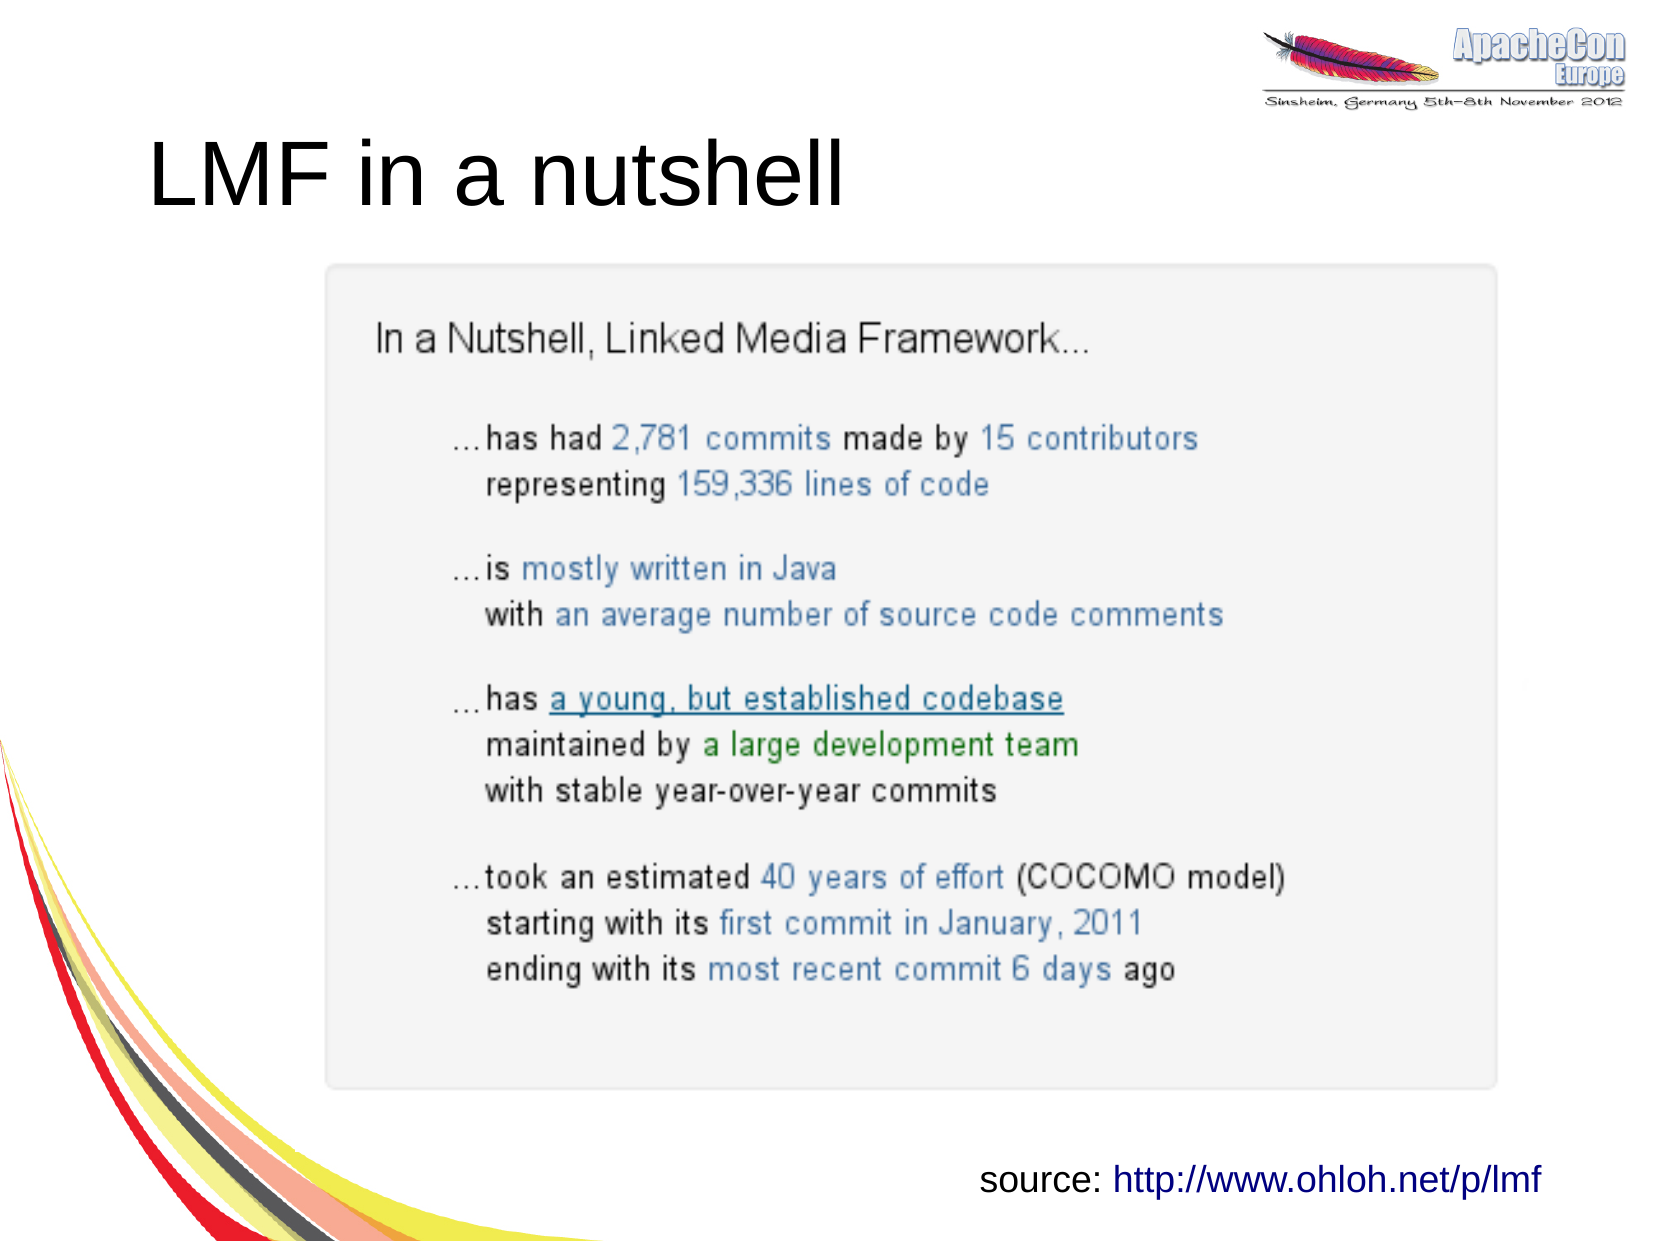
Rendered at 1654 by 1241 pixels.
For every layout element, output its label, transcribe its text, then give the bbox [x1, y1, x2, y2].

title LMF in a nutshell [147, 118, 1506, 231]
picture [0, 0, 1654, 1241]
text_box source: http://www.ohloh.net/p/lmf [964, 1151, 1565, 1209]
